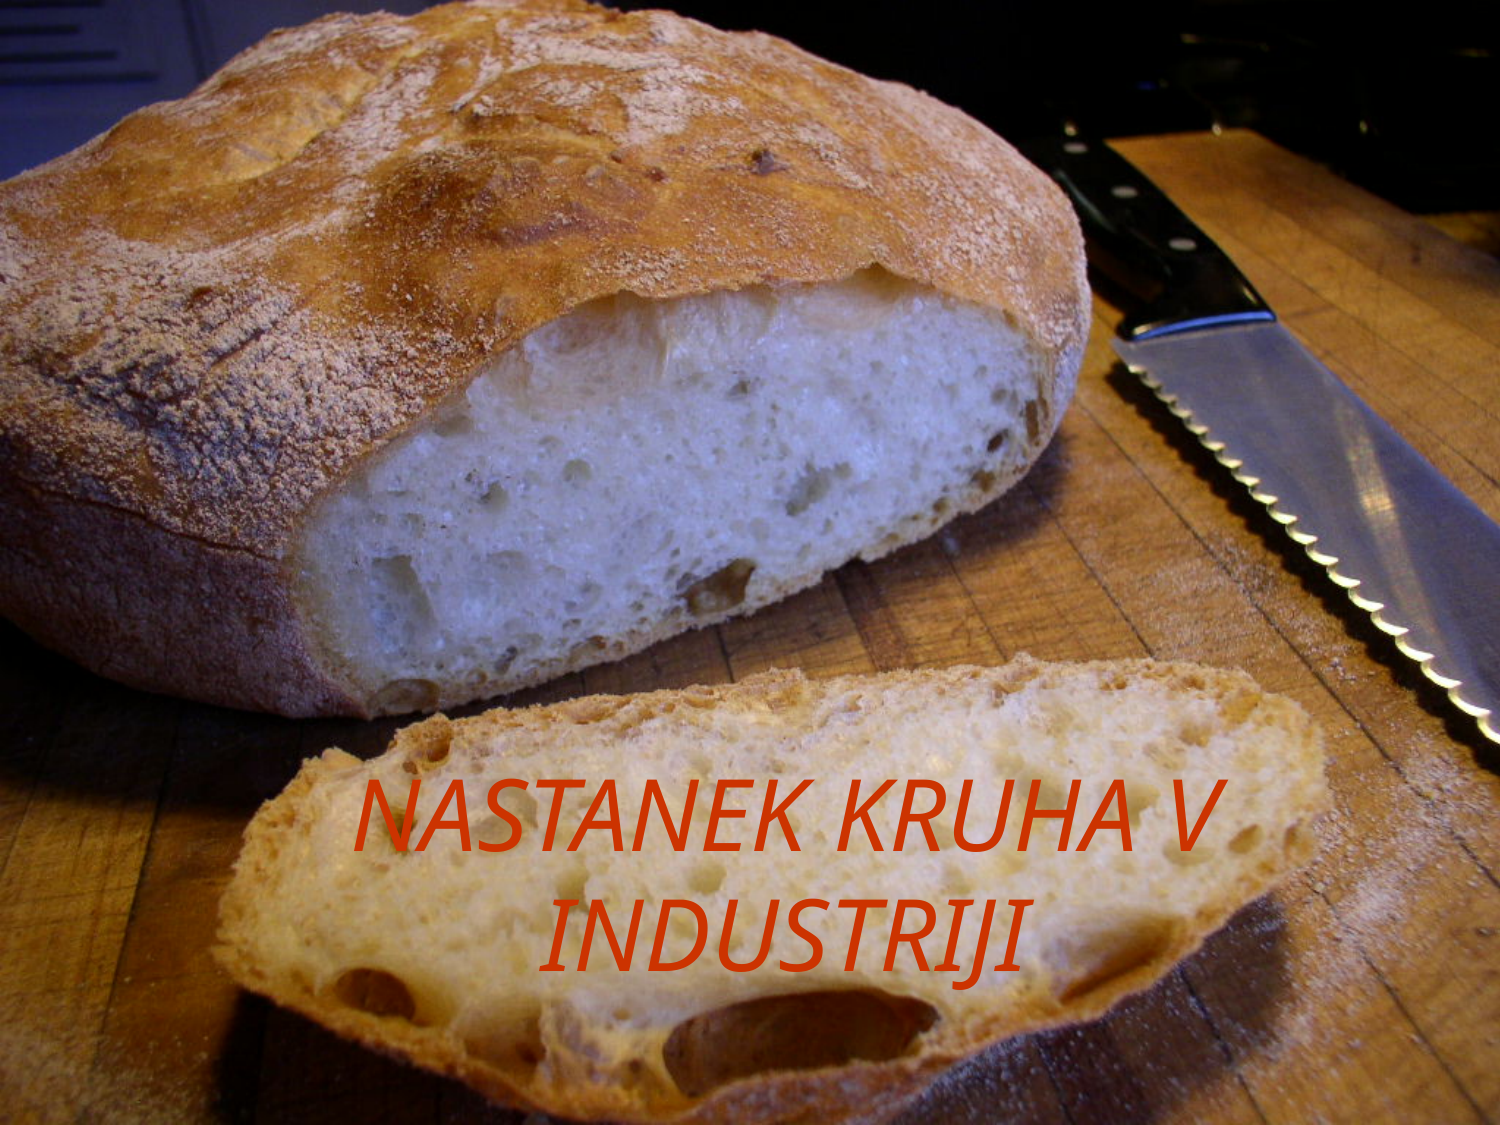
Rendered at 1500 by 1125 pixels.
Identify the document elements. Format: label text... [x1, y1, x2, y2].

picture [0, 0, 1500, 1125]
title NASTANEK KRUHA V INDUSTRIJI [147, 810, 1423, 1052]
